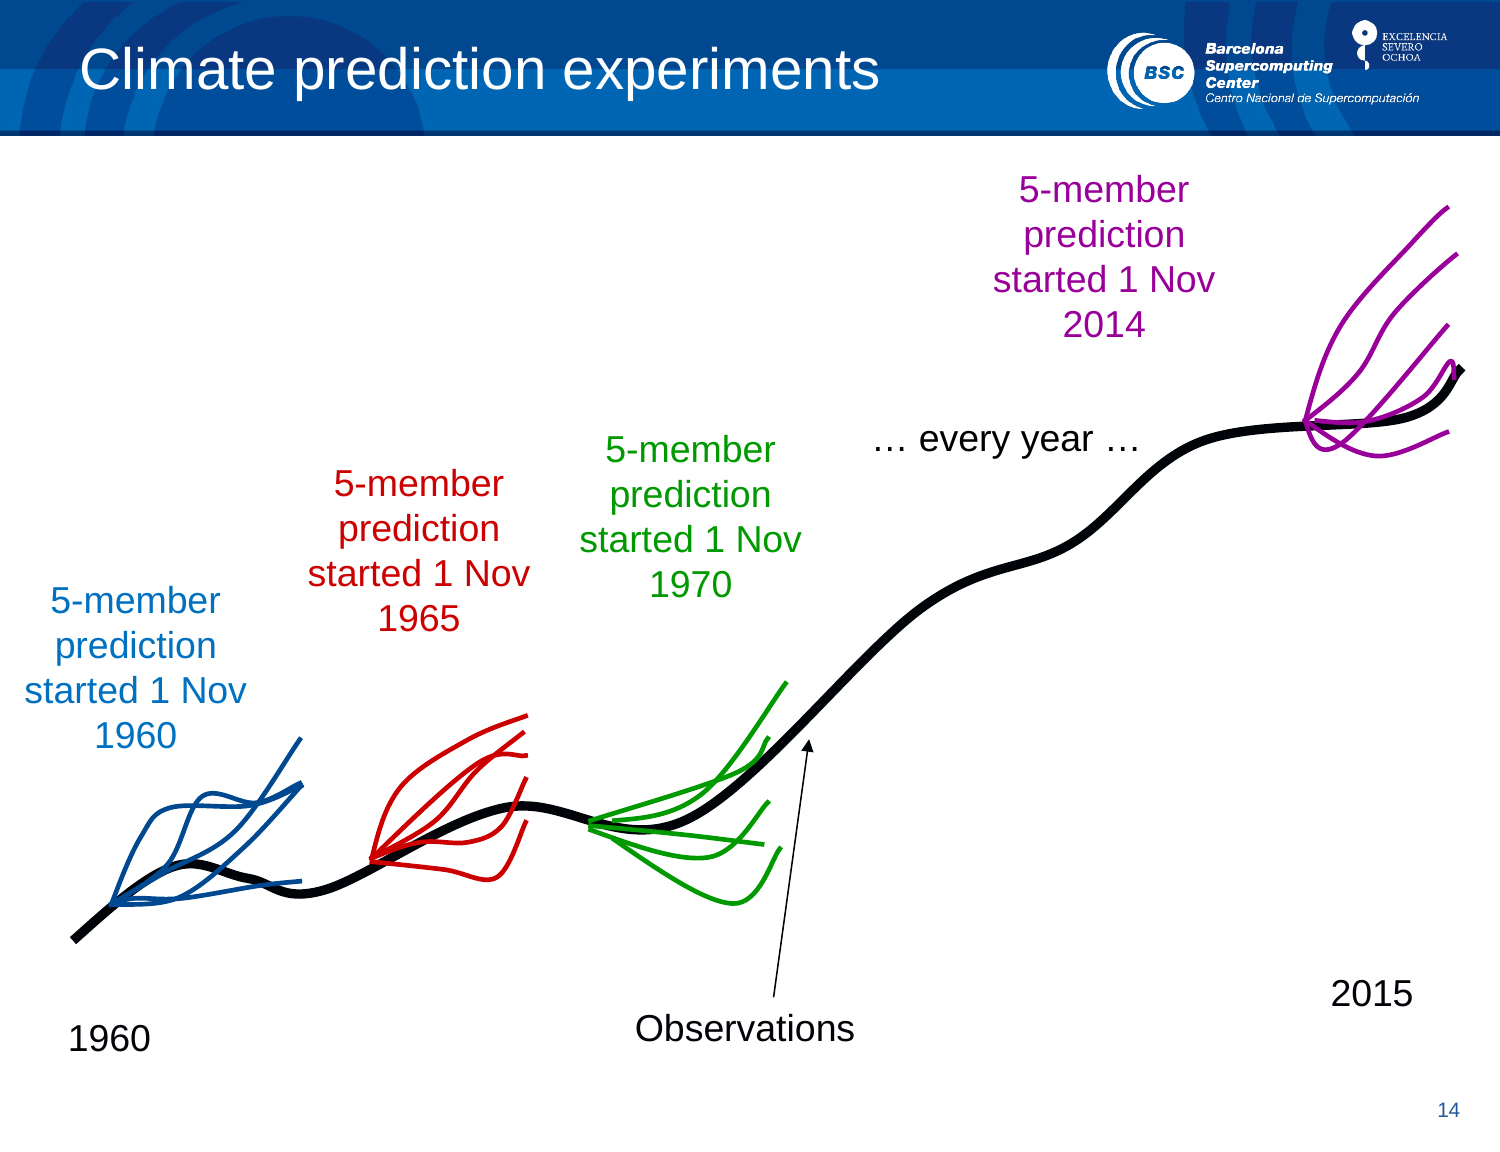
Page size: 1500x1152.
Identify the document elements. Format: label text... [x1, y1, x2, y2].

text_box 2015 [1305, 961, 1459, 1022]
text_box 1960 [17, 961, 172, 1067]
text_box … every year … [820, 405, 1247, 467]
text_box Observations [620, 996, 940, 1058]
text_box 5-member prediction started 1 Nov 1960 [0, 568, 290, 765]
picture [0, 0, 1500, 136]
title Climate prediction experiments [65, 23, 1081, 139]
text_box 5-member prediction started 1 Nov 2014 [950, 157, 1258, 353]
text_box 5-member prediction started 1 Nov 1965 [265, 451, 573, 647]
text_box 5-member prediction started 1 Nov 1970 [537, 417, 845, 614]
